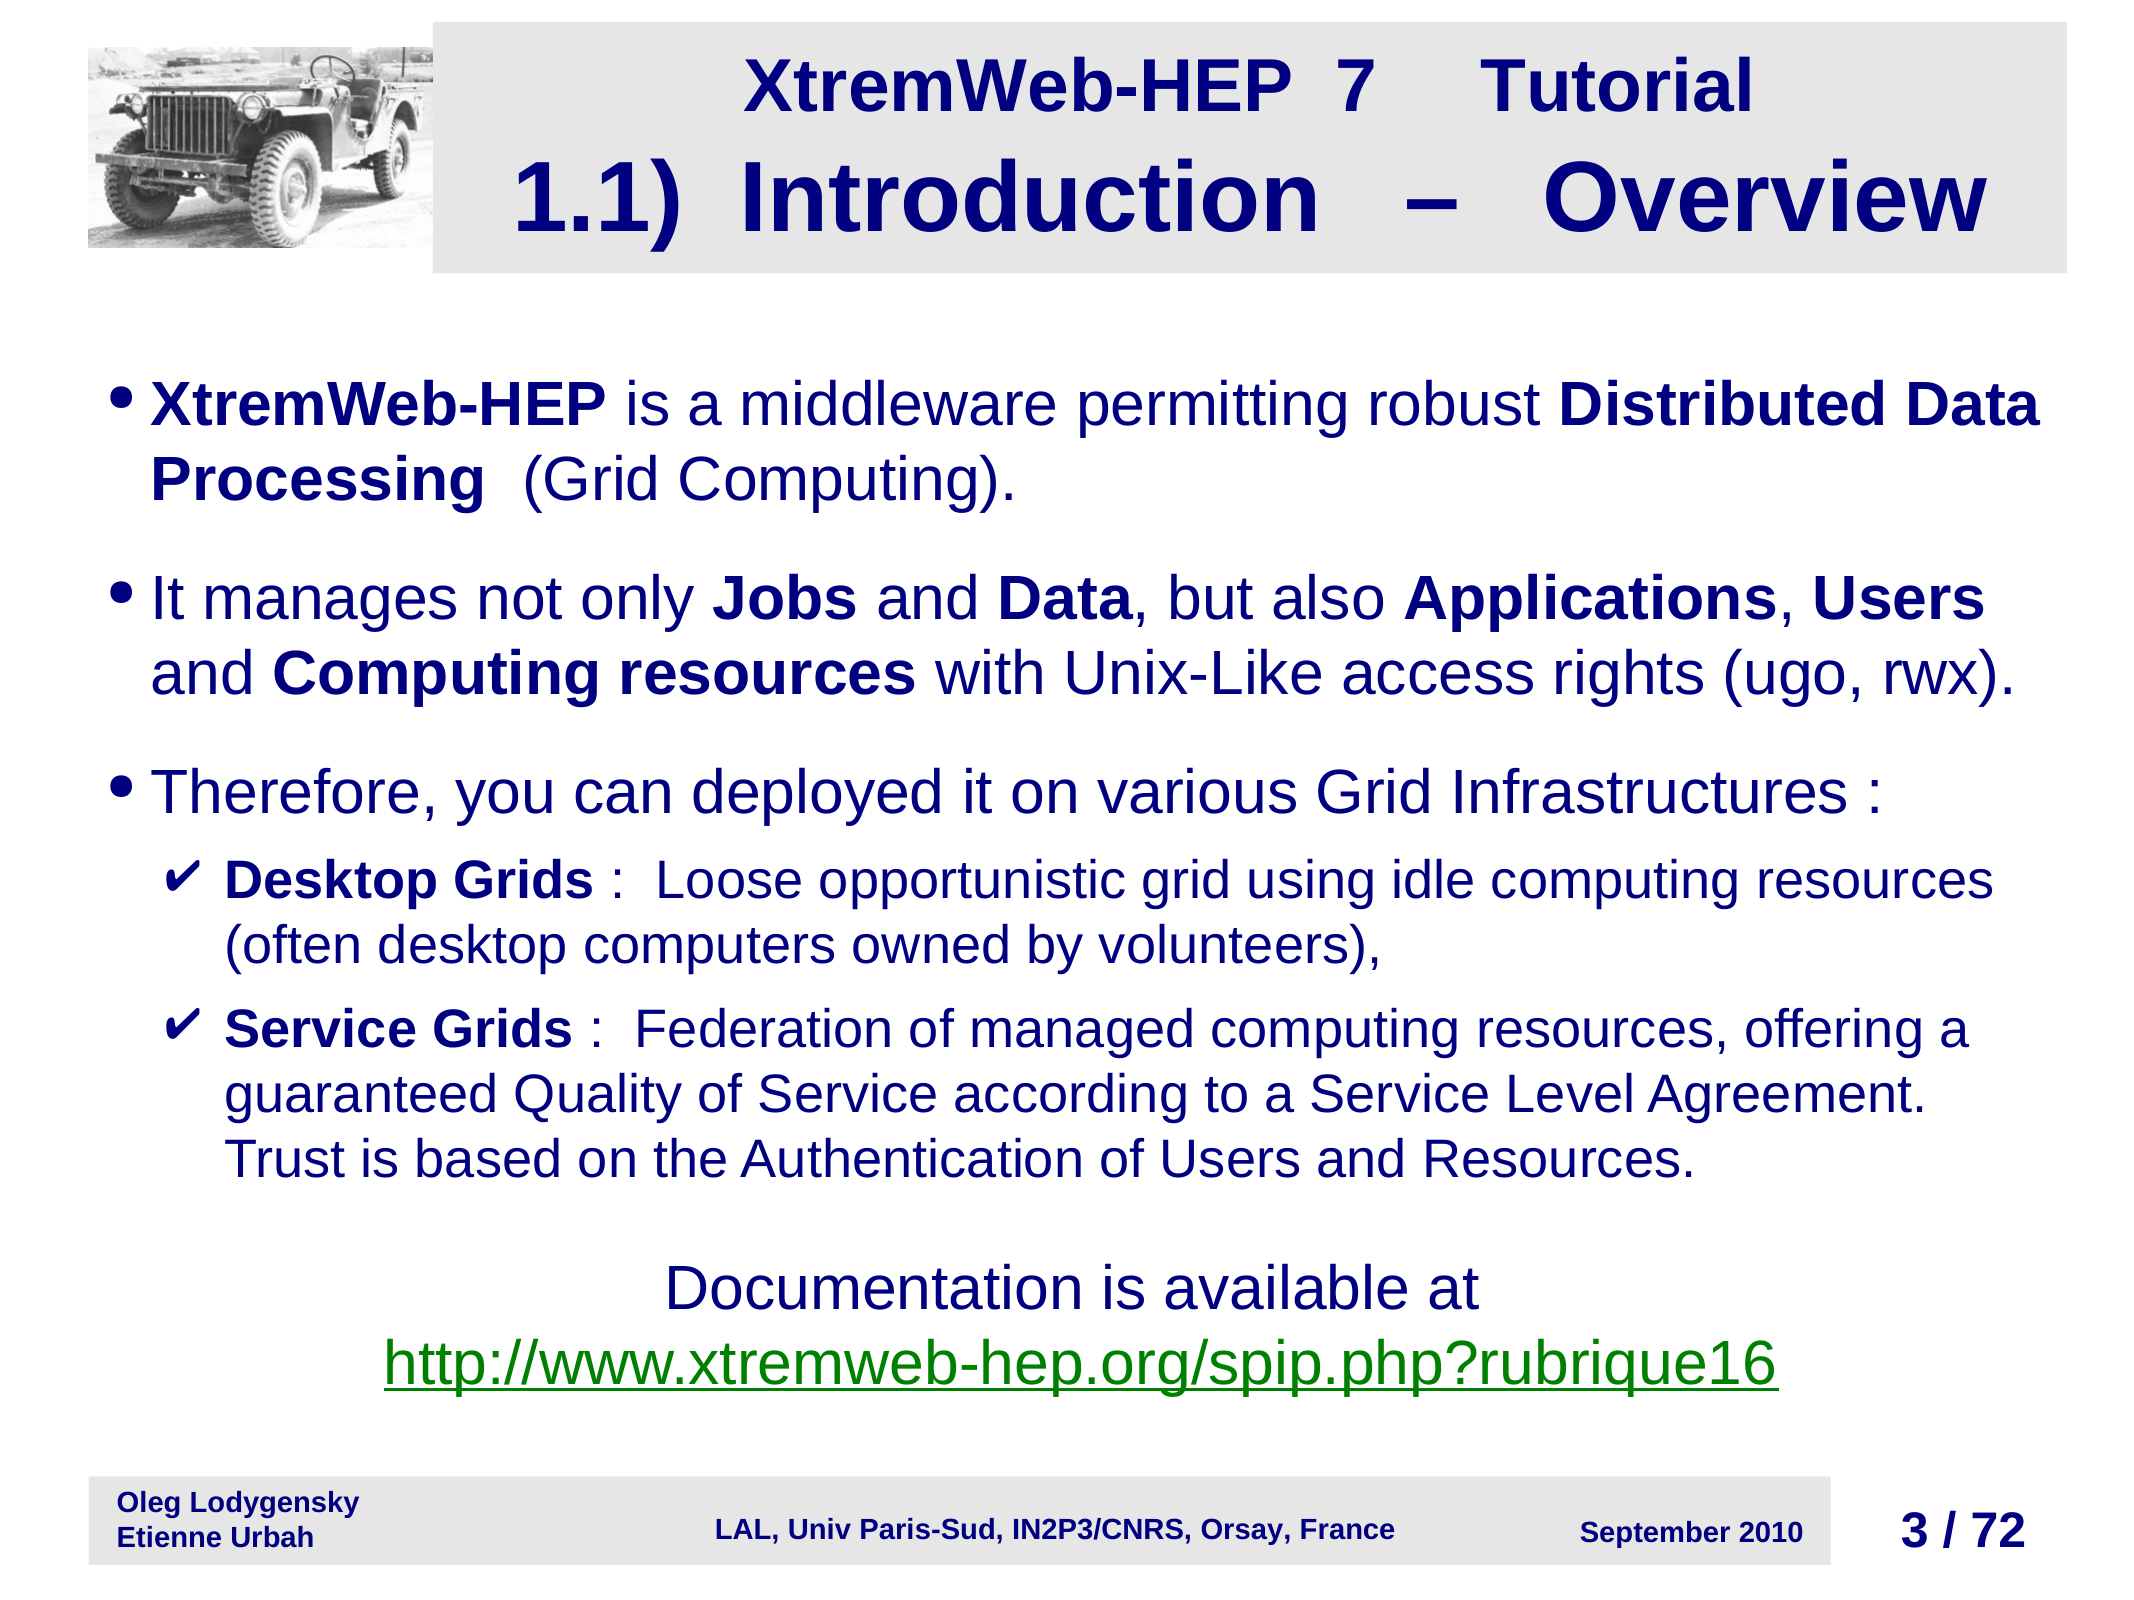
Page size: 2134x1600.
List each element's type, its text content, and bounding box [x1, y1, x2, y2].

list XtremWeb-HEP is a middleware permitting robust Distributed Data Processing (Grid Computing). It manages not only Jobs and Data, but also Applications, Users and Computing resources with Unix-Like access rights (ugo, rwx). Therefore, you can deployed it on various Grid Infrastructures : Desktop Grids : Loose opportunistic grid using idle computing resources (often desktop computers owned by volunteers), Service Grids : Federation of managed computing resources, offering a guaranteed Quality of Service according to a Service Level Agreement. Trust is based on the Authentication of Users and Resources. Documentation is available at http://www.xtremweb-hep.org/spip.php?rubrique16 [88, 354, 2084, 1437]
picture [88, 47, 433, 248]
title 1.1) Introduction – Overview [442, 118, 2067, 266]
